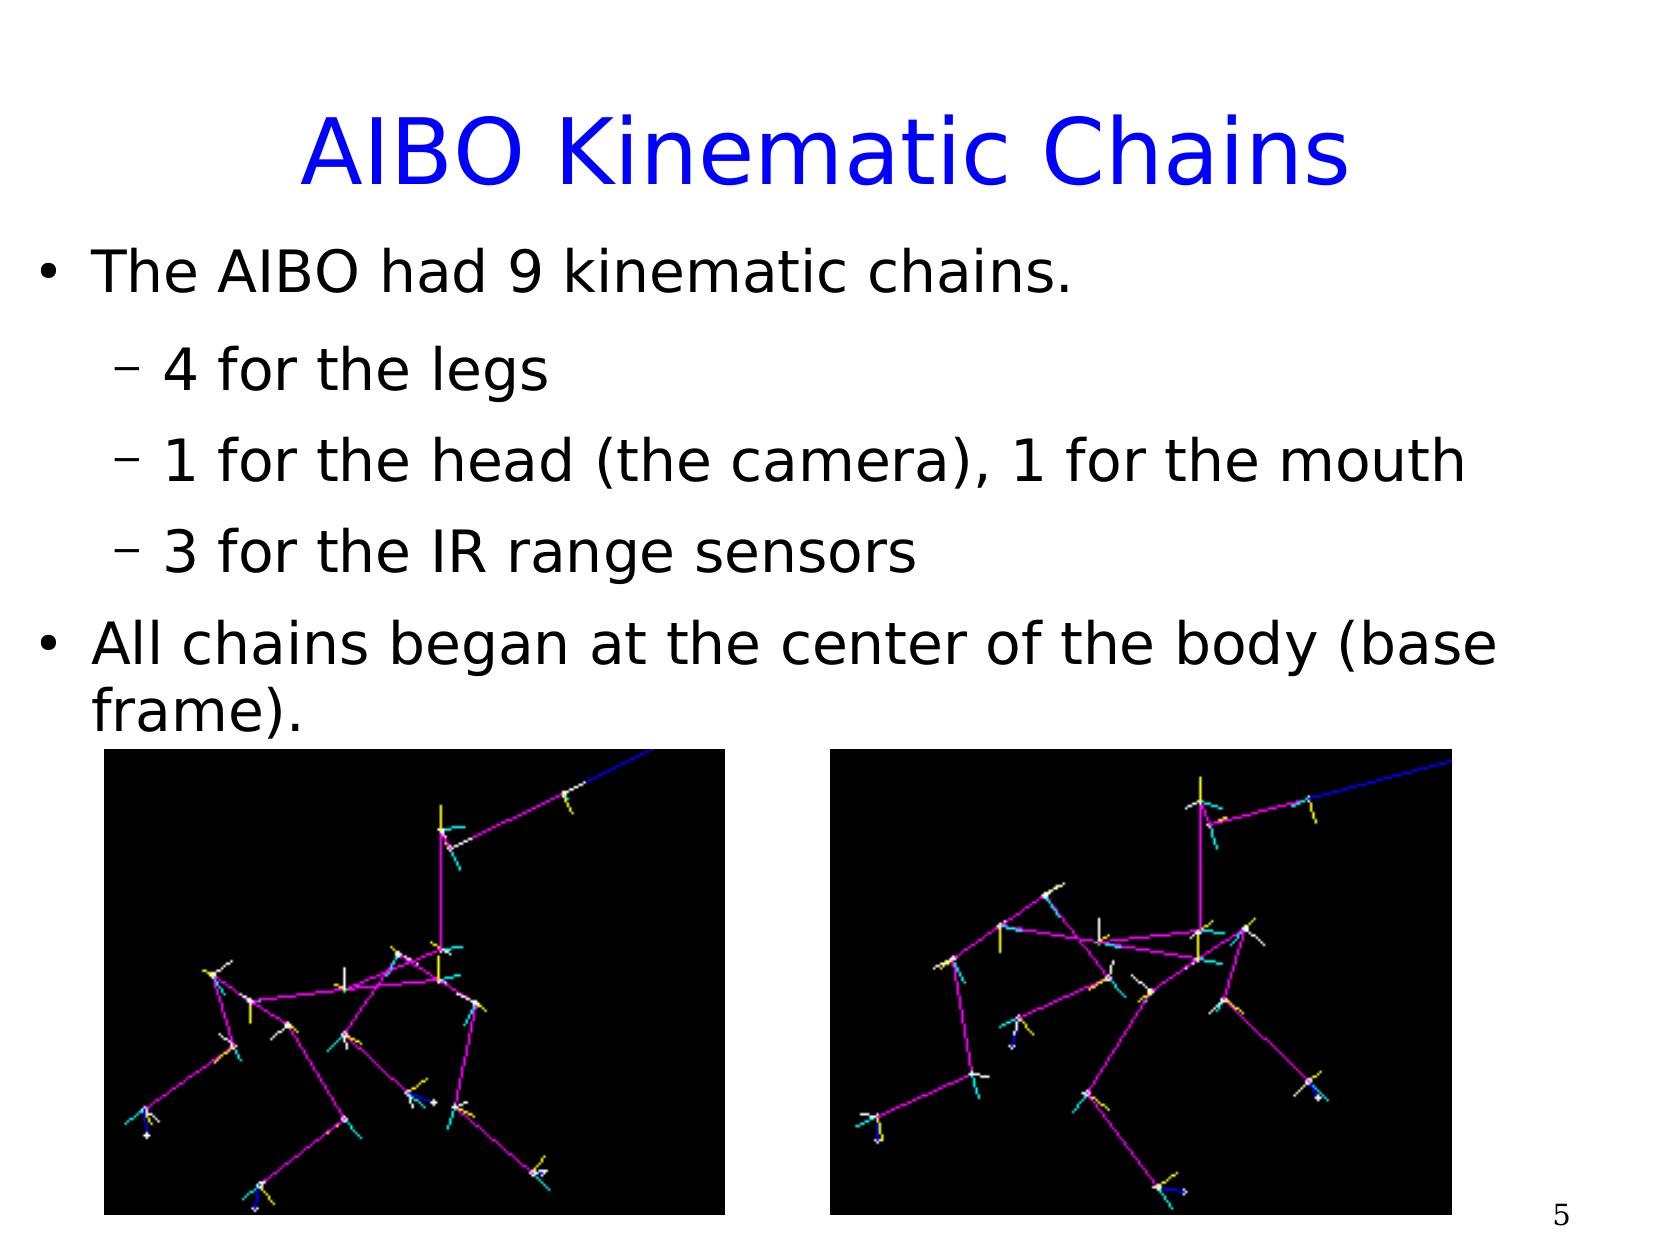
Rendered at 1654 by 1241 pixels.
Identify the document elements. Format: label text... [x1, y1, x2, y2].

list The AIBO had 9 kinematic chains. 4 for the legs 1 for the head (the camera), 1 for the mouth 3 for the IR range sensors All chains began at the center of the body (base frame). [20, 238, 1639, 1058]
picture [104, 749, 725, 1215]
picture [830, 749, 1452, 1215]
title AIBO Kinematic Chains [82, 49, 1571, 238]
